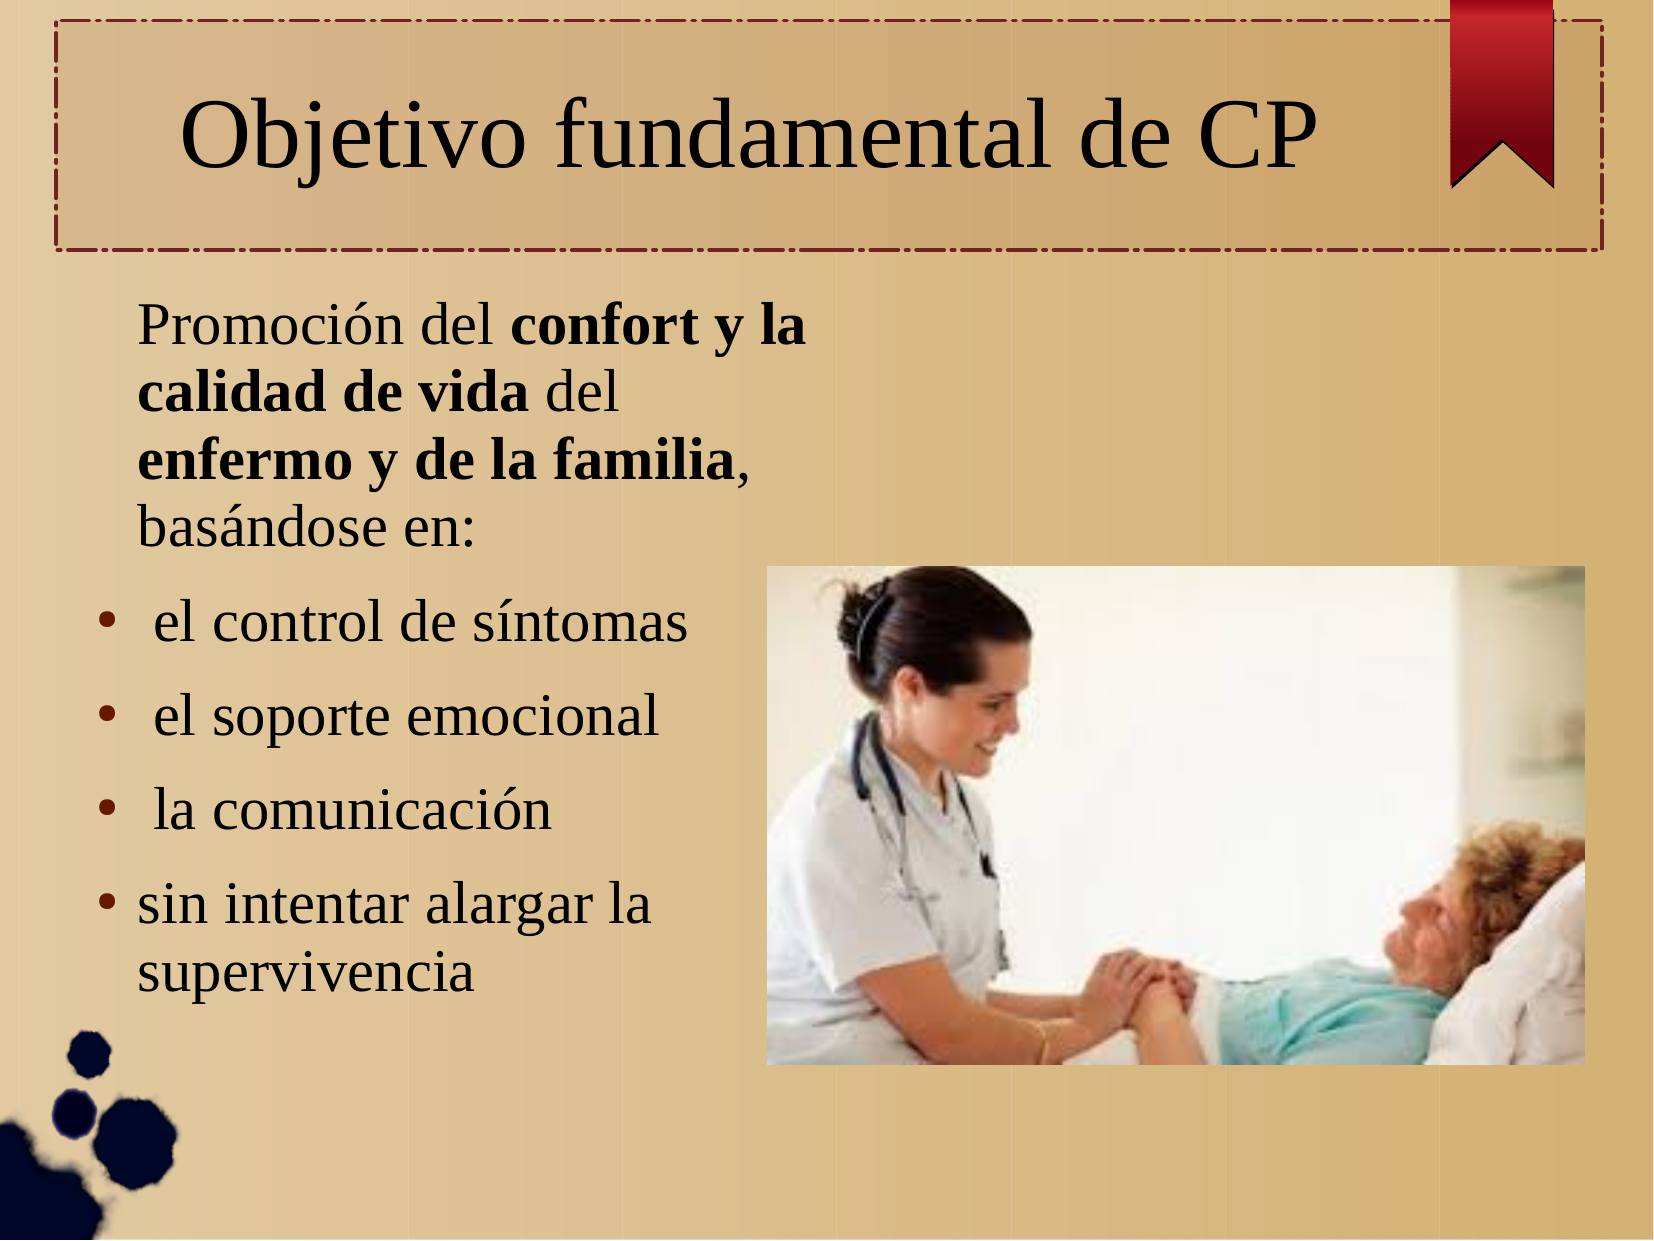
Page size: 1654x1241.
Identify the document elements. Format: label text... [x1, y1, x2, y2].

picture [767, 566, 1585, 1065]
title Objetivo fundamental de CP [59, 15, 1441, 252]
list Promoción del confort y la calidad de vida del enfermo y de la familia, basándose en: el control de síntomas el soporte emocional la comunicación sin intentar alargar la supervivencia [82, 290, 839, 1010]
